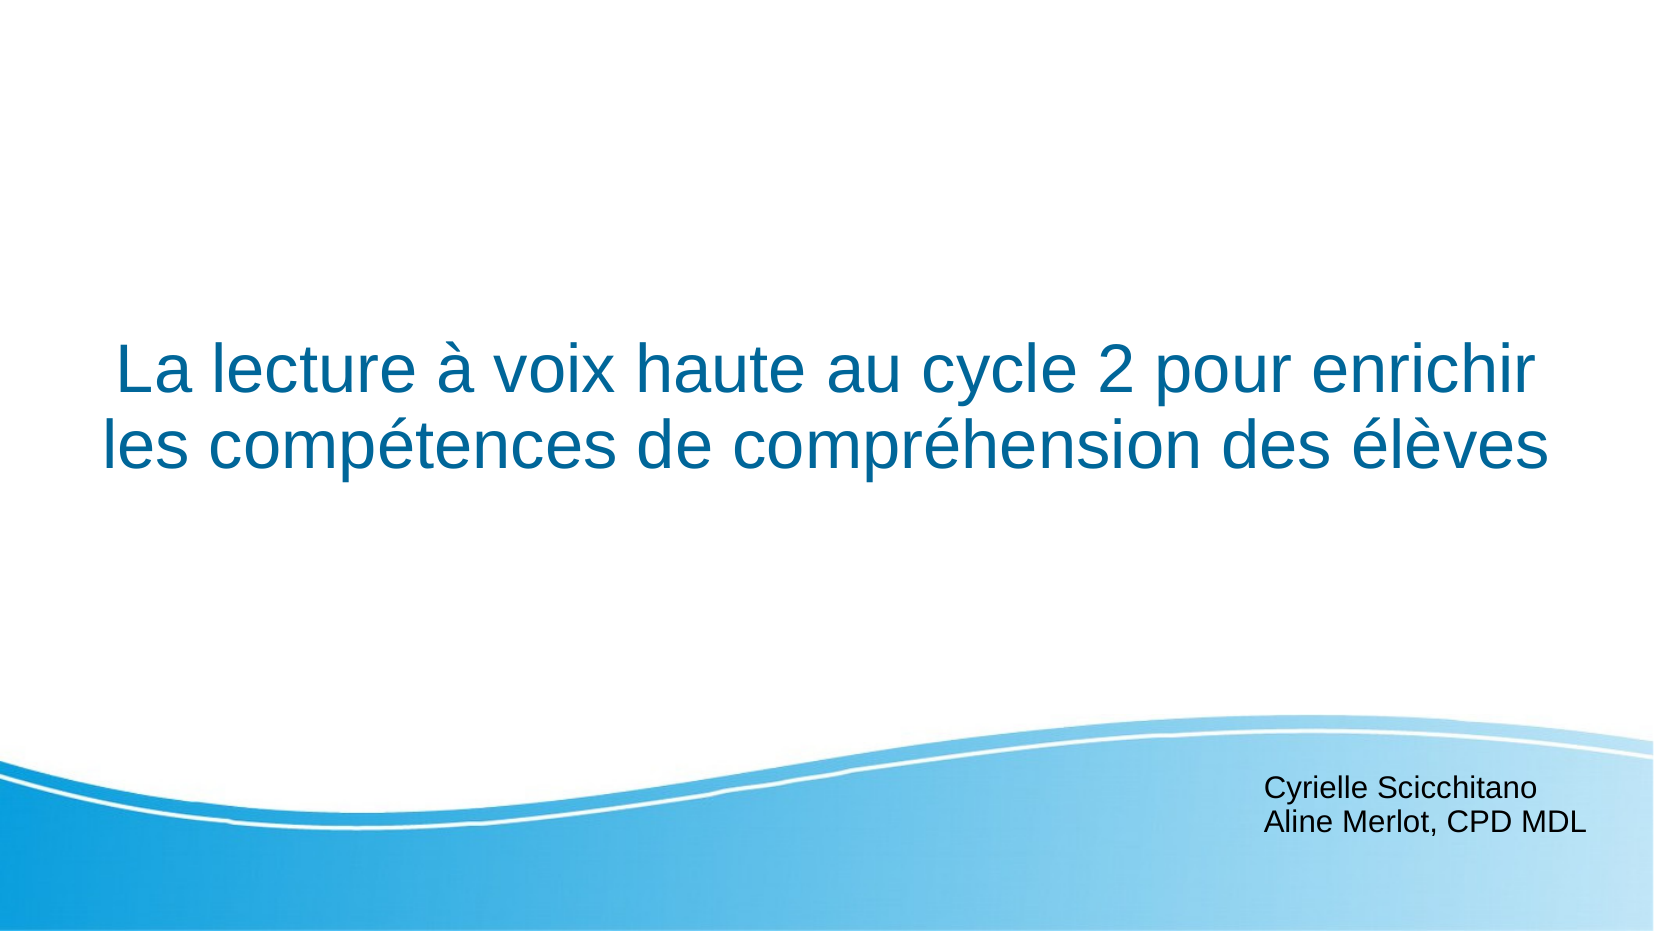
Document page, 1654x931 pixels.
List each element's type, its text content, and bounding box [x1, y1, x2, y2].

title La lecture à voix haute au cycle 2 pour enrichir les compétences de compréhension des élèves [82, 328, 1571, 485]
picture [0, 714, 1654, 931]
subtitle Cyrielle Scicchitano Aline Merlot, CPD MDL [1263, 735, 1595, 875]
